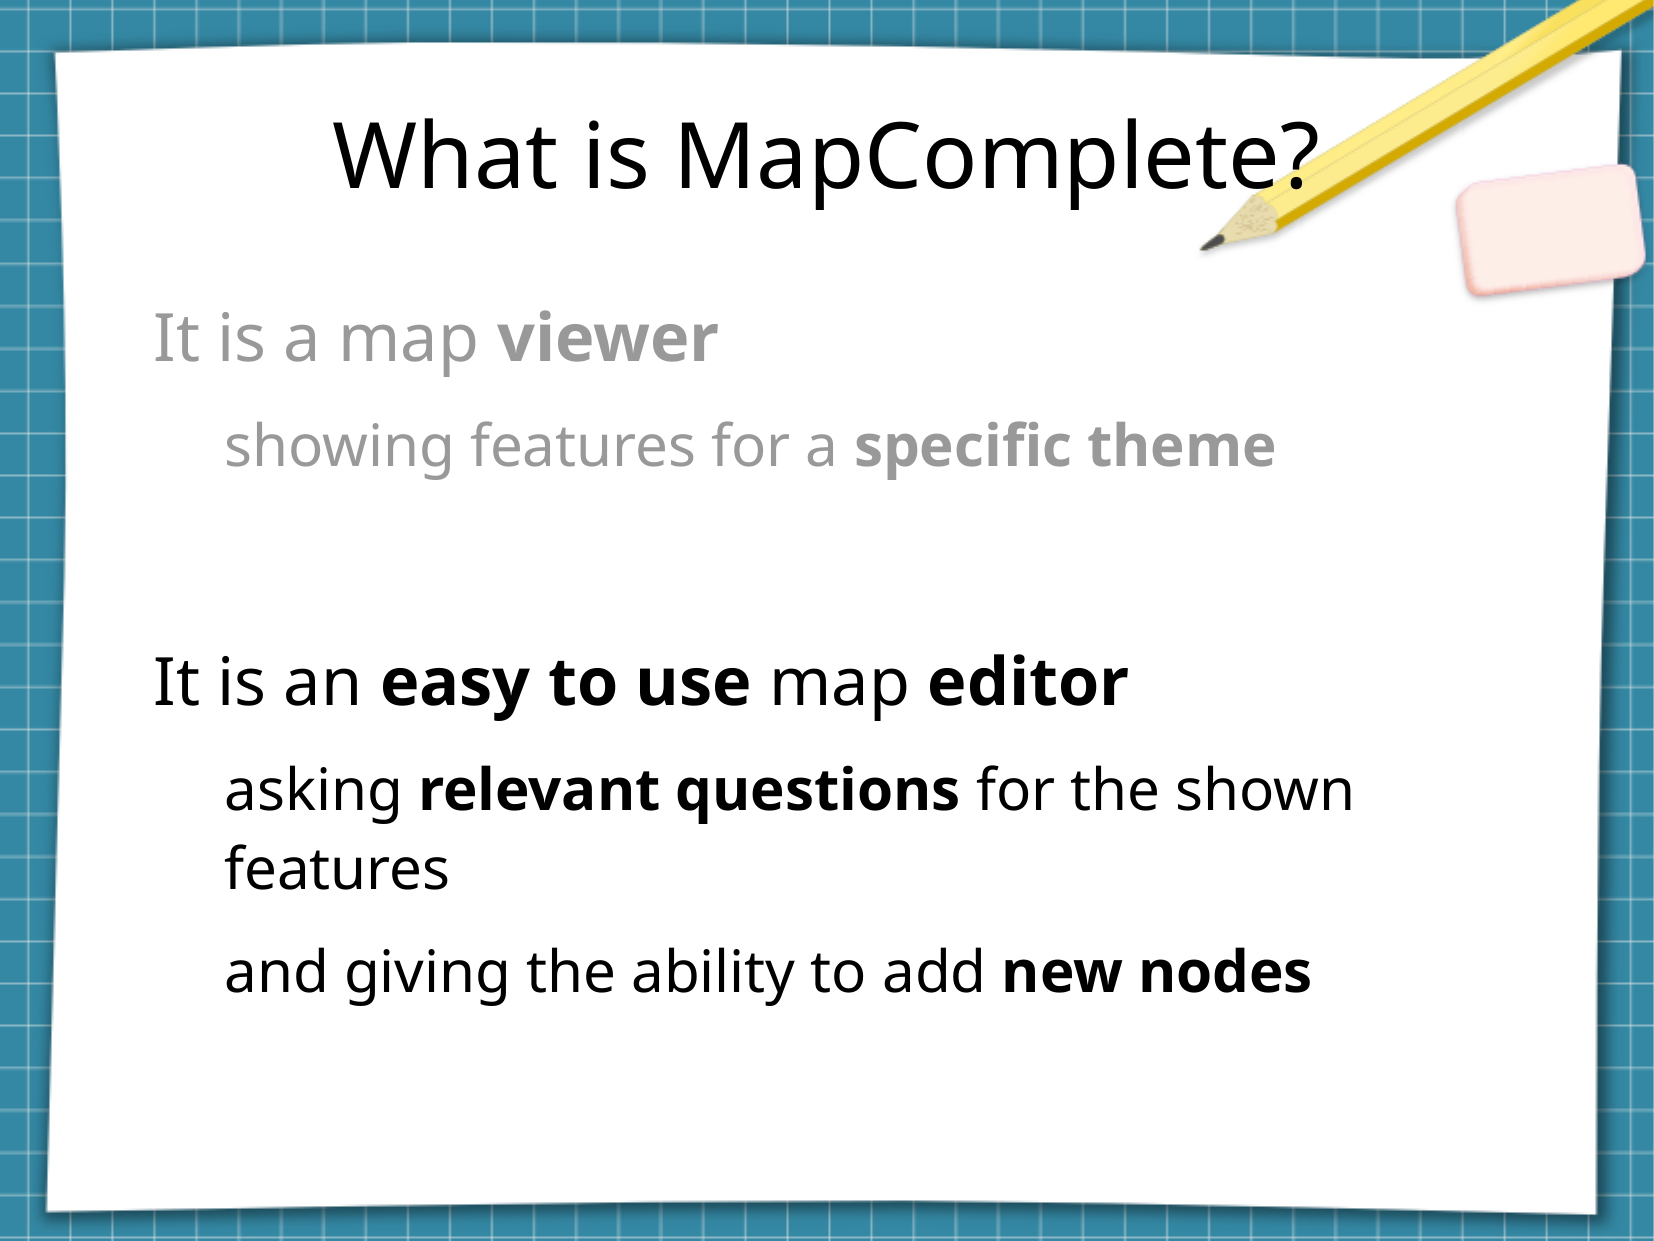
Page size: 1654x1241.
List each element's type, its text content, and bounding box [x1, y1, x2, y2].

list It is a map viewer showing features for a specific theme It is an easy to use map editor asking relevant questions for the shown features and giving the ability to add new nodes [82, 290, 1571, 1010]
title What is MapComplete? [82, 49, 1571, 257]
picture [0, 0, 1654, 1241]
